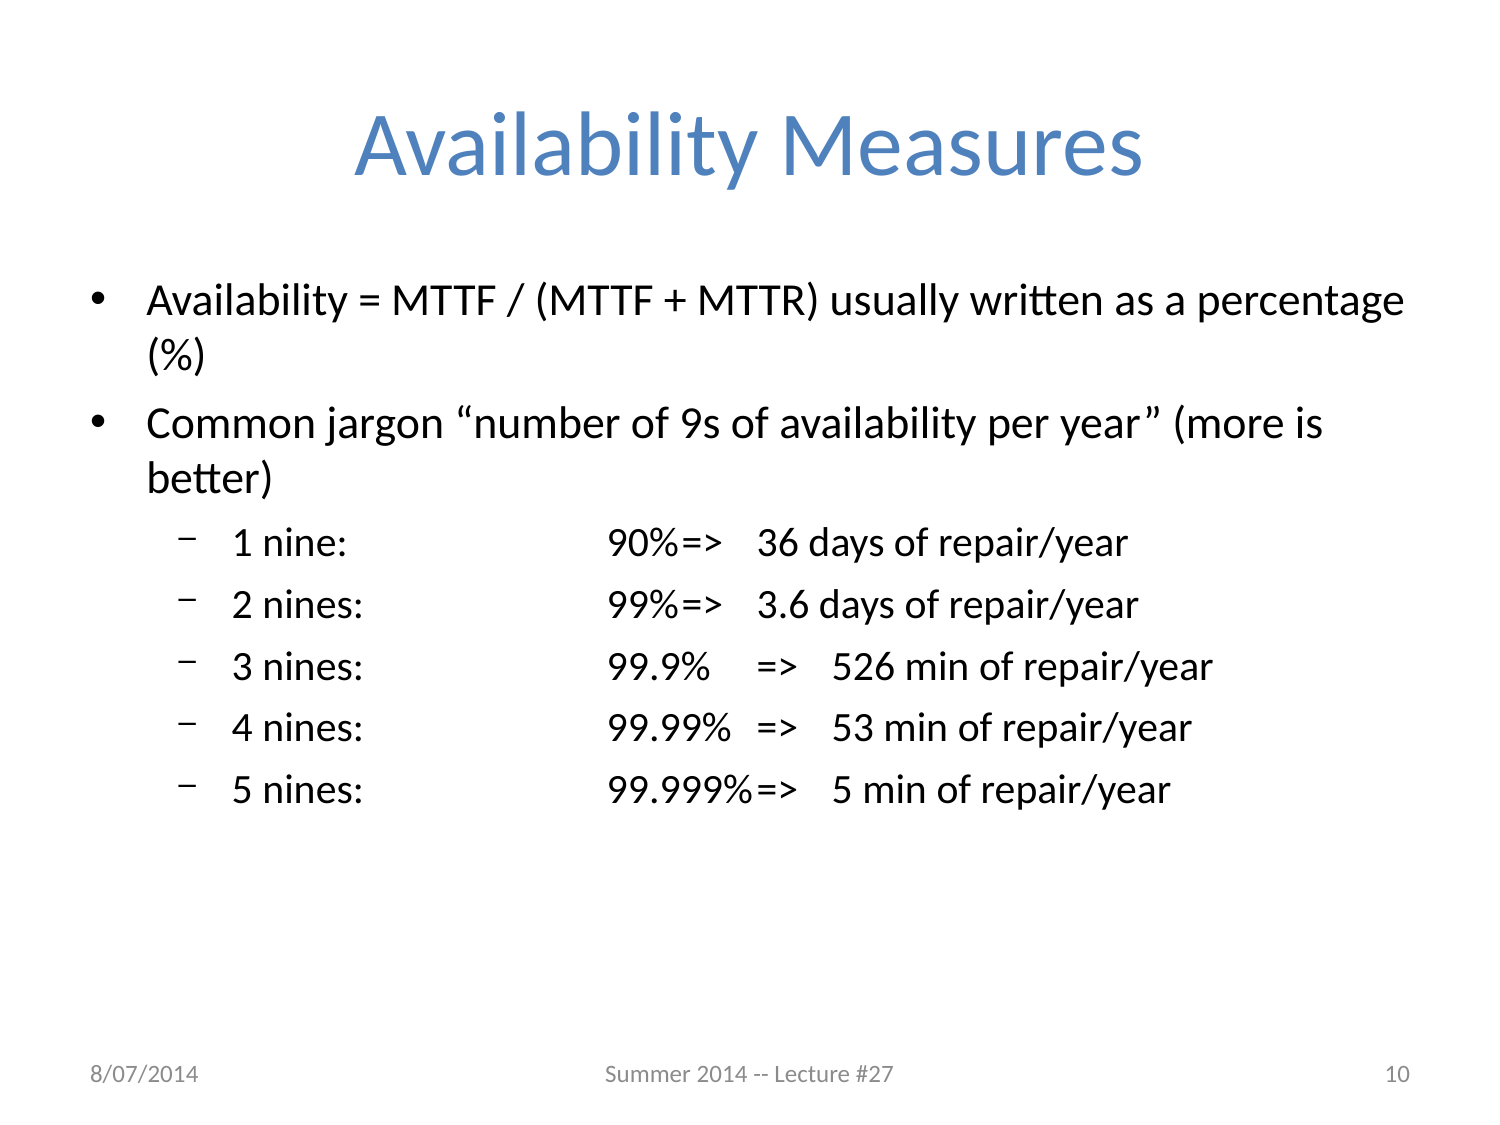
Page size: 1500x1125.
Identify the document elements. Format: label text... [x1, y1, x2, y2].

title Availability Measures [75, 45, 1425, 233]
slide_number 8/07/2014 [75, 1042, 425, 1103]
slide_number <number> [1074, 1042, 1425, 1103]
footer Summer 2014 -- Lecture #27 [512, 1042, 988, 1103]
list Availability = MTTF / (MTTF + MTTR) usually written as a percentage (%) Common jargon “number of 9s of availability per year” (more is better) 1 nine: 90% => 36 days of repair/year 2 nines: 99% => 3.6 days of repair/year 3 nines: 99.9% => 526 min of repair/year 4 nines: 99.99% => 53 min of repair/year 5 nines: 99.999% => 5 min of repair/year [75, 262, 1445, 1073]
